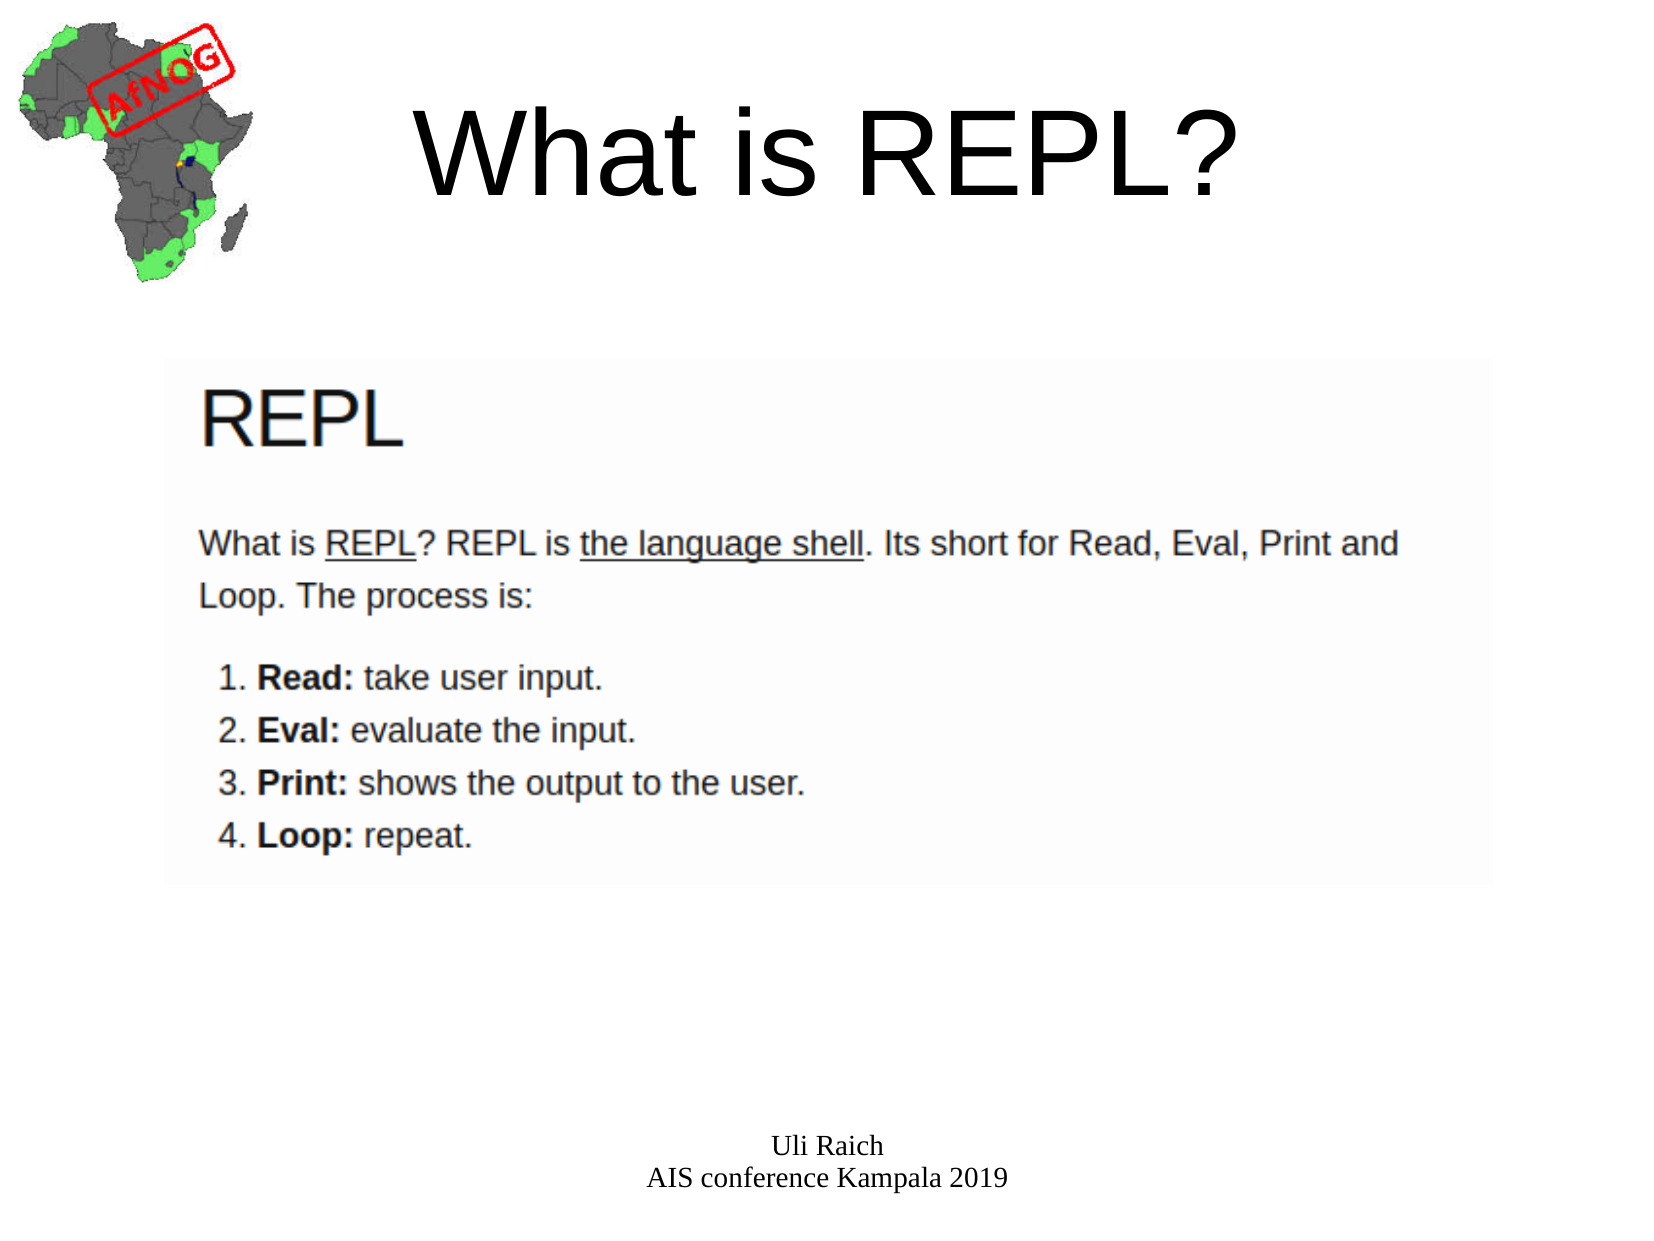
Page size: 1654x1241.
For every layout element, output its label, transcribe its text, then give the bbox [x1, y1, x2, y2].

title What is REPL? [82, 49, 1571, 257]
picture [9, 0, 259, 291]
picture [164, 359, 1493, 886]
